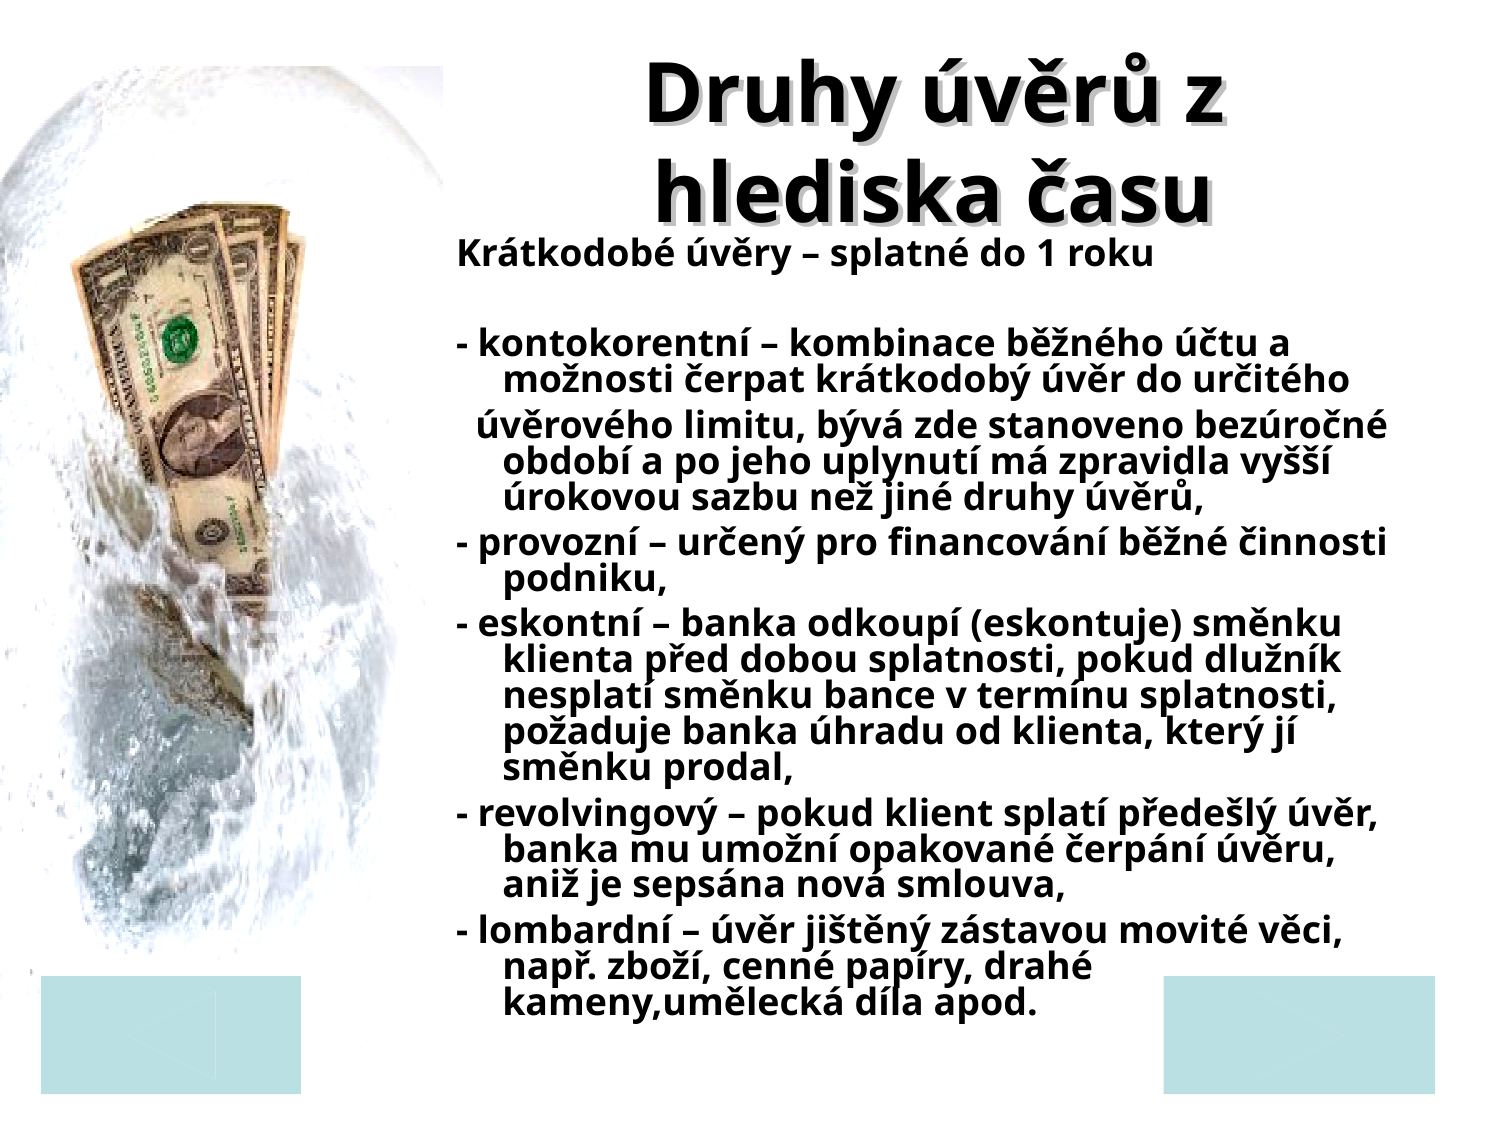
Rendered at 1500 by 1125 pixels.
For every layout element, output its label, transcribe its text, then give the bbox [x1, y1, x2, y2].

text_box Druhy úvěrů z hlediska času [442, 31, 1426, 184]
picture [0, 66, 443, 1047]
text_box [1163, 976, 1436, 1095]
text_box Krátkodobé úvěry – splatné do 1 roku - kontokorentní – kombinace běžného účtu a možnosti čerpat krátkodobý úvěr do určitého úvěrového limitu, bývá zde stanoveno bezúročné období a po jeho uplynutí má zpravidla vyšší úrokovou sazbu než jiné druhy úvěrů, - provozní – určený pro financování běžné činnosti podniku, - eskontní – banka odkoupí (eskontuje) směnku klienta před dobou splatnosti, pokud dlužník nesplatí směnku bance v termínu splatnosti, požaduje banka úhradu od klienta, který jí směnku prodal, - revolvingový – pokud klient splatí předešlý úvěr, banka mu umožní opakované čerpání úvěru, aniž je sepsána nová smlouva, - lombardní – úvěr jištěný zástavou movité věci, např. zboží, cenné papíry, drahé kameny,umělecká díla apod. [430, 184, 1437, 1048]
text_box [41, 976, 301, 1095]
